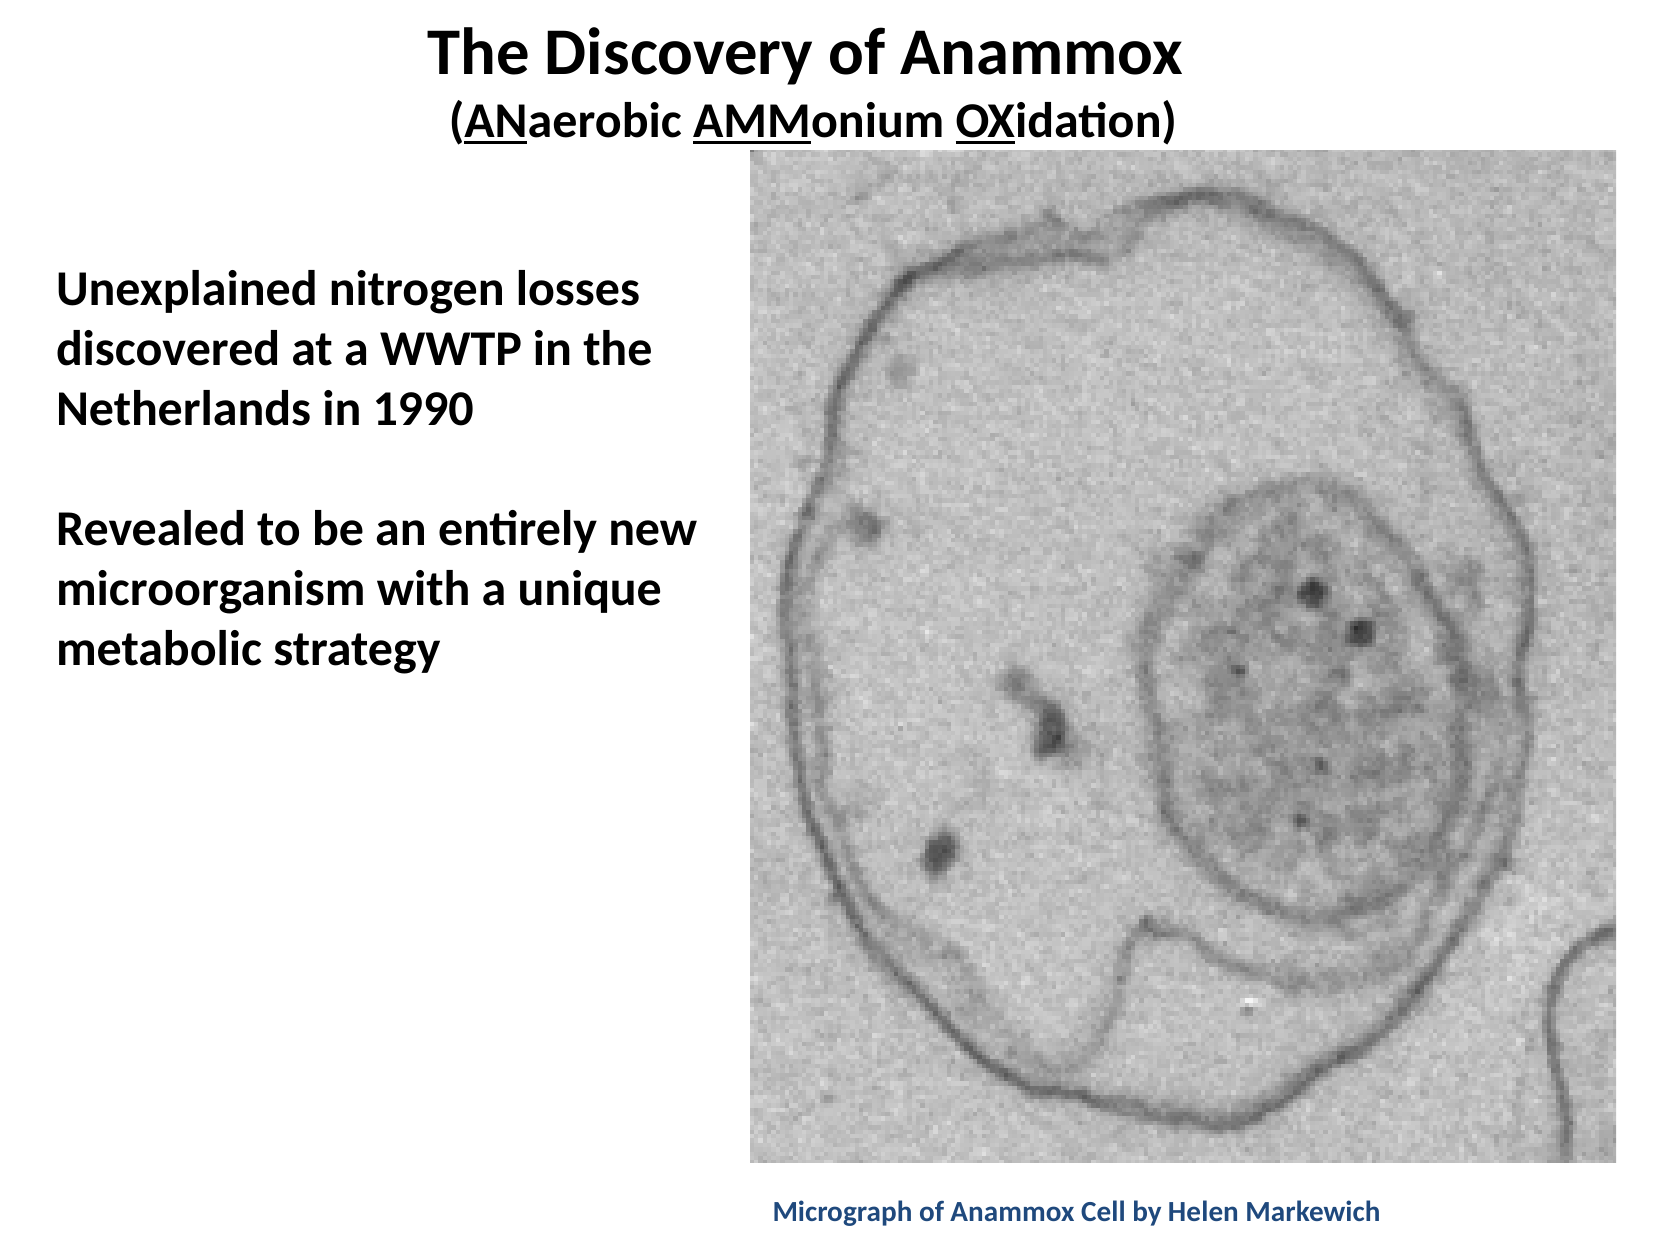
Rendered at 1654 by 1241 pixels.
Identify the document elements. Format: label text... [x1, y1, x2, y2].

picture [750, 150, 1617, 1163]
text_box The Discovery of Anammox (ANaerobic AMMonium OXidation) [0, 0, 1627, 156]
text_box UUnexplained nitrogen losses discovered at a WWTP in the Netherlands in 1990 RRevealed to be an entirely new microorganism with a unique metabolic strategy [41, 188, 731, 684]
text_box Micrograph of Anammox Cell by Helen Markewich [757, 1184, 1651, 1235]
